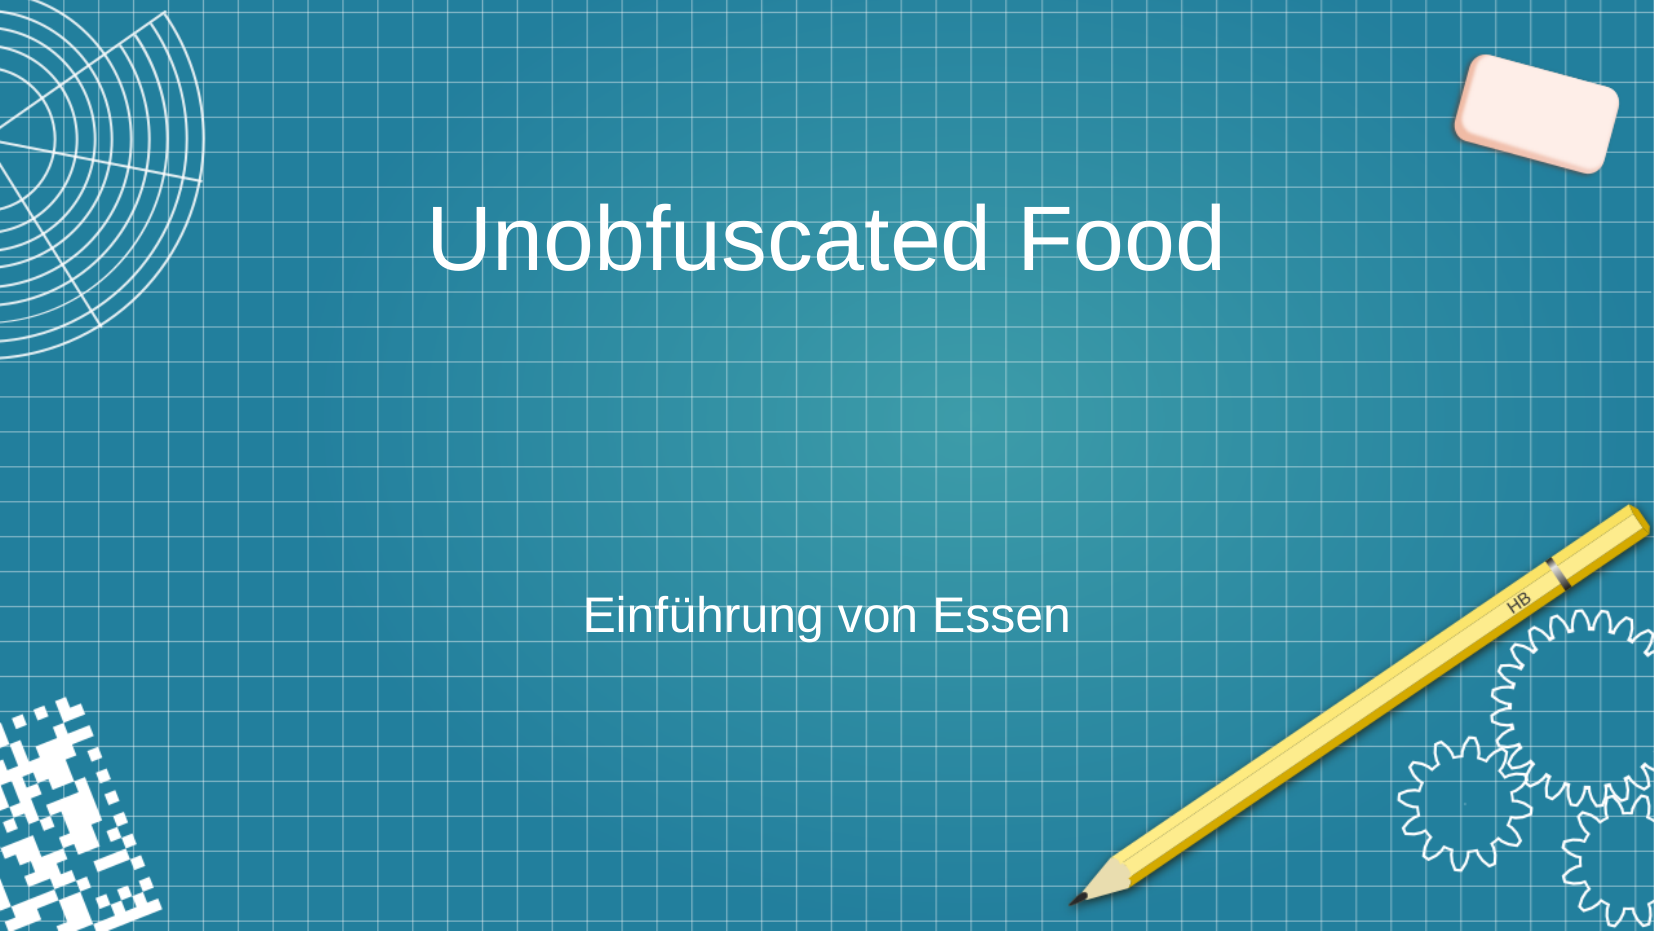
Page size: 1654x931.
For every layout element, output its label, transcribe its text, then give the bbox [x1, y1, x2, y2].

picture [0, 0, 1654, 931]
subtitle Einführung von Essen [82, 389, 1571, 842]
title Unobfuscated Food [82, 132, 1571, 346]
